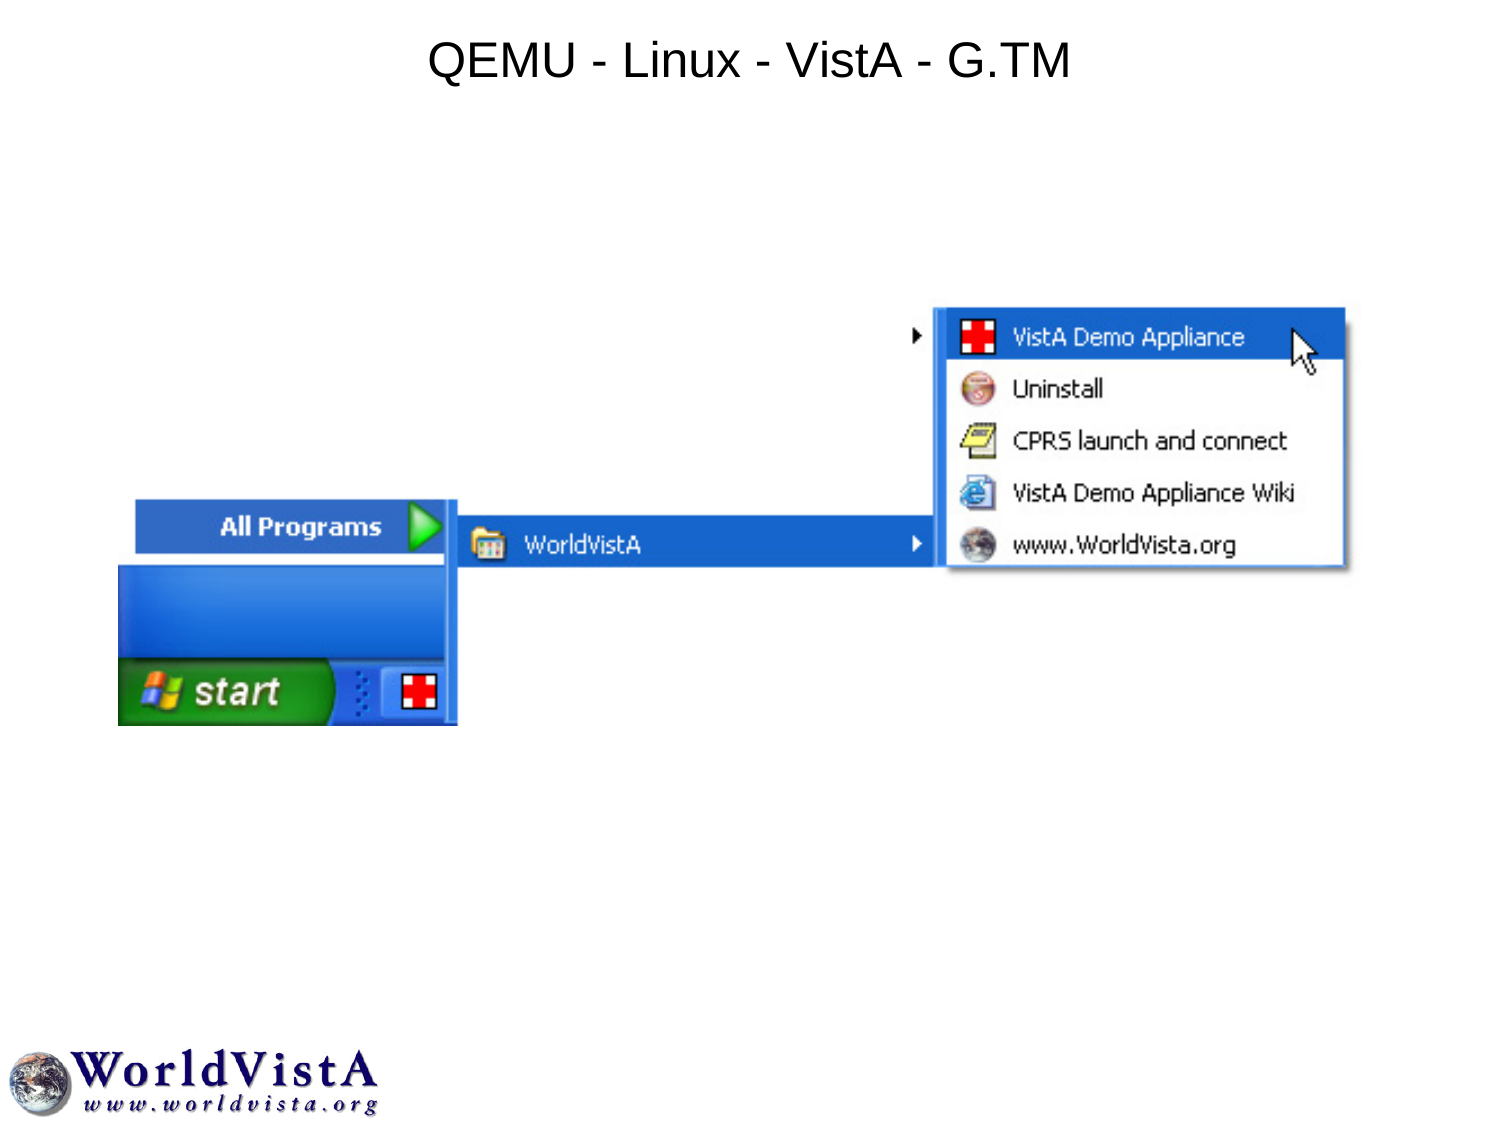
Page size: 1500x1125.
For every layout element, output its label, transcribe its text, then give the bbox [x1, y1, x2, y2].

picture [1, 1044, 417, 1123]
picture [118, 299, 1382, 726]
text_box QEMU - Linux - VistA - G.TM [0, 24, 1500, 97]
text_box [0, 1042, 1500, 1125]
